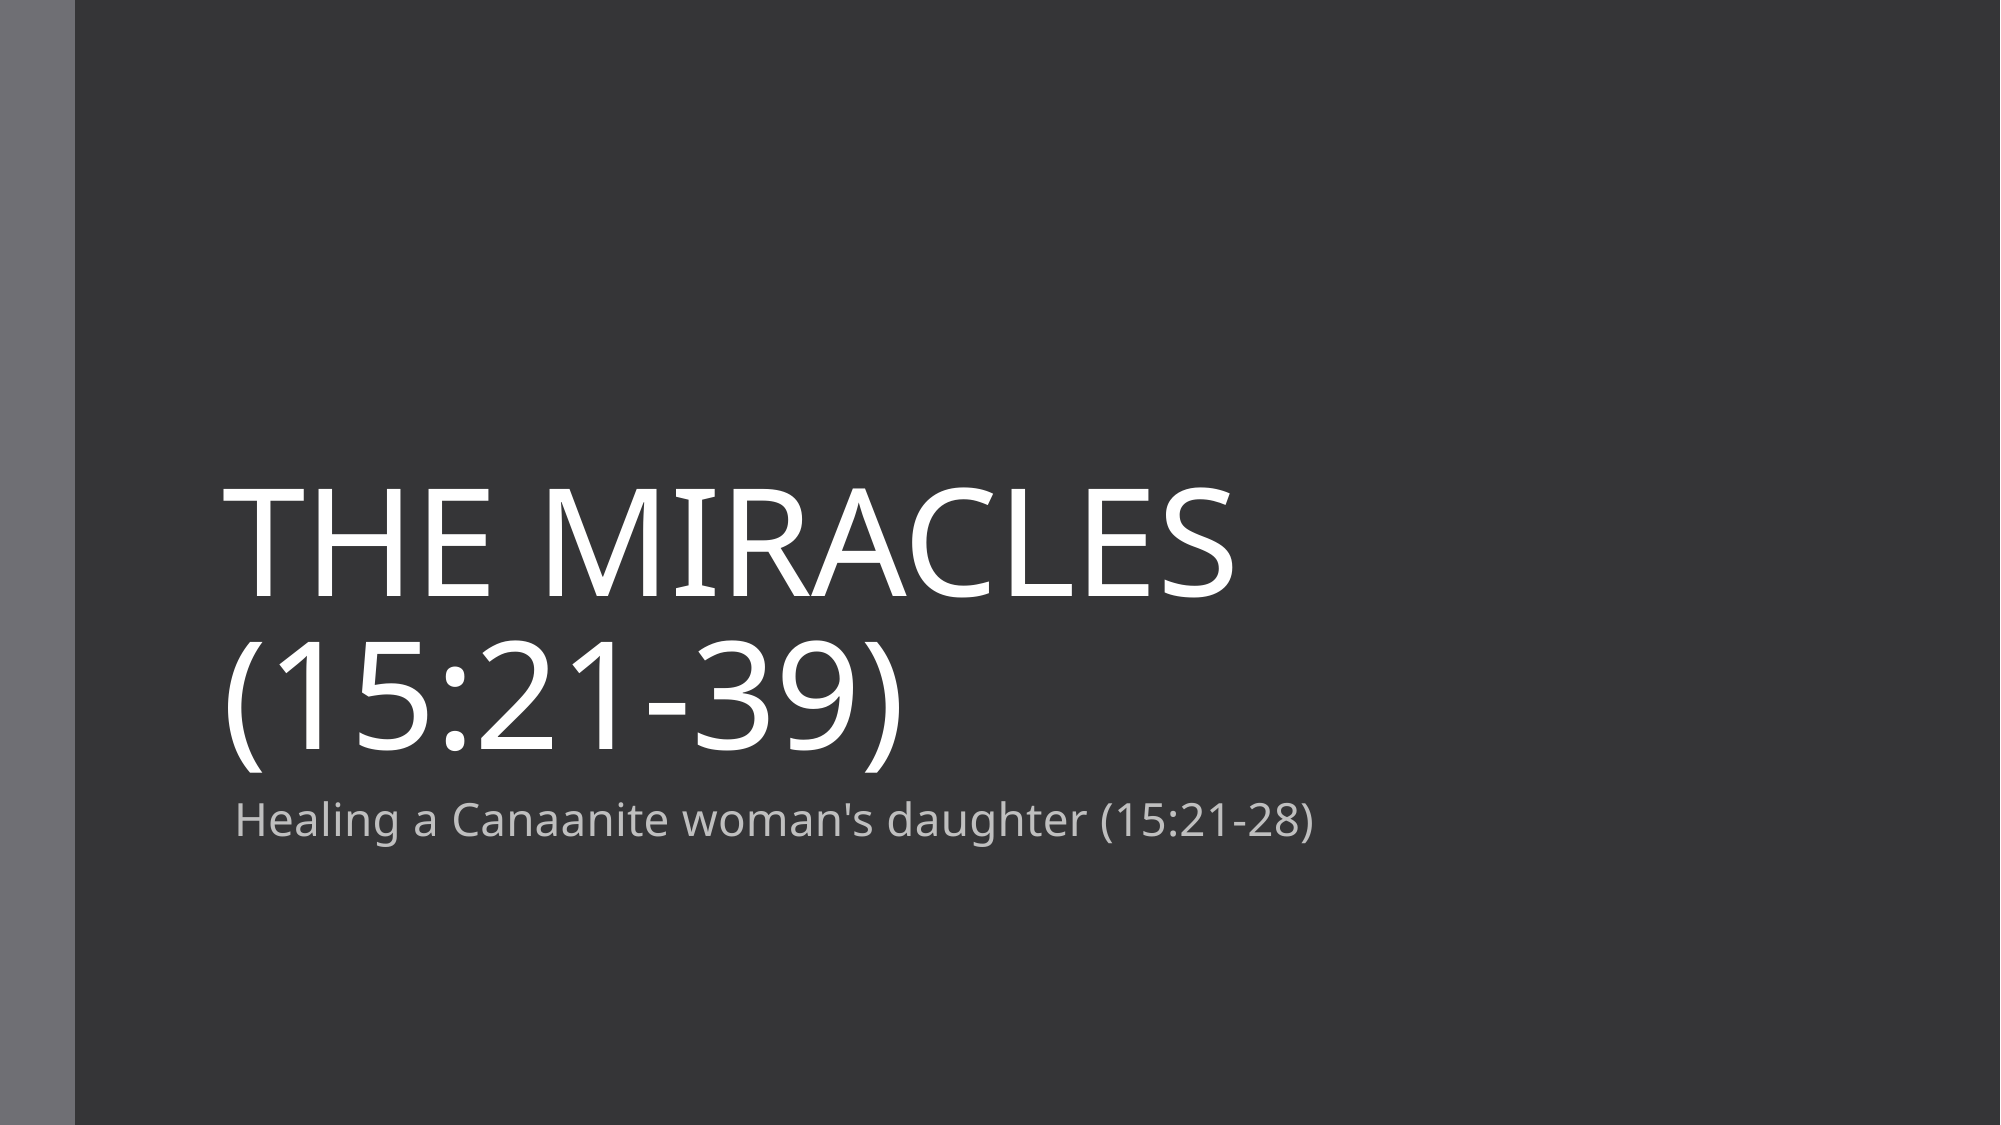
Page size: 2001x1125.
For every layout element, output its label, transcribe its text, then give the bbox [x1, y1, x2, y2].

subtitle Healing a Canaanite woman's daughter (15:21-28) [206, 787, 1752, 1066]
title THE MIRACLES (15:21-39) [206, 124, 1752, 787]
